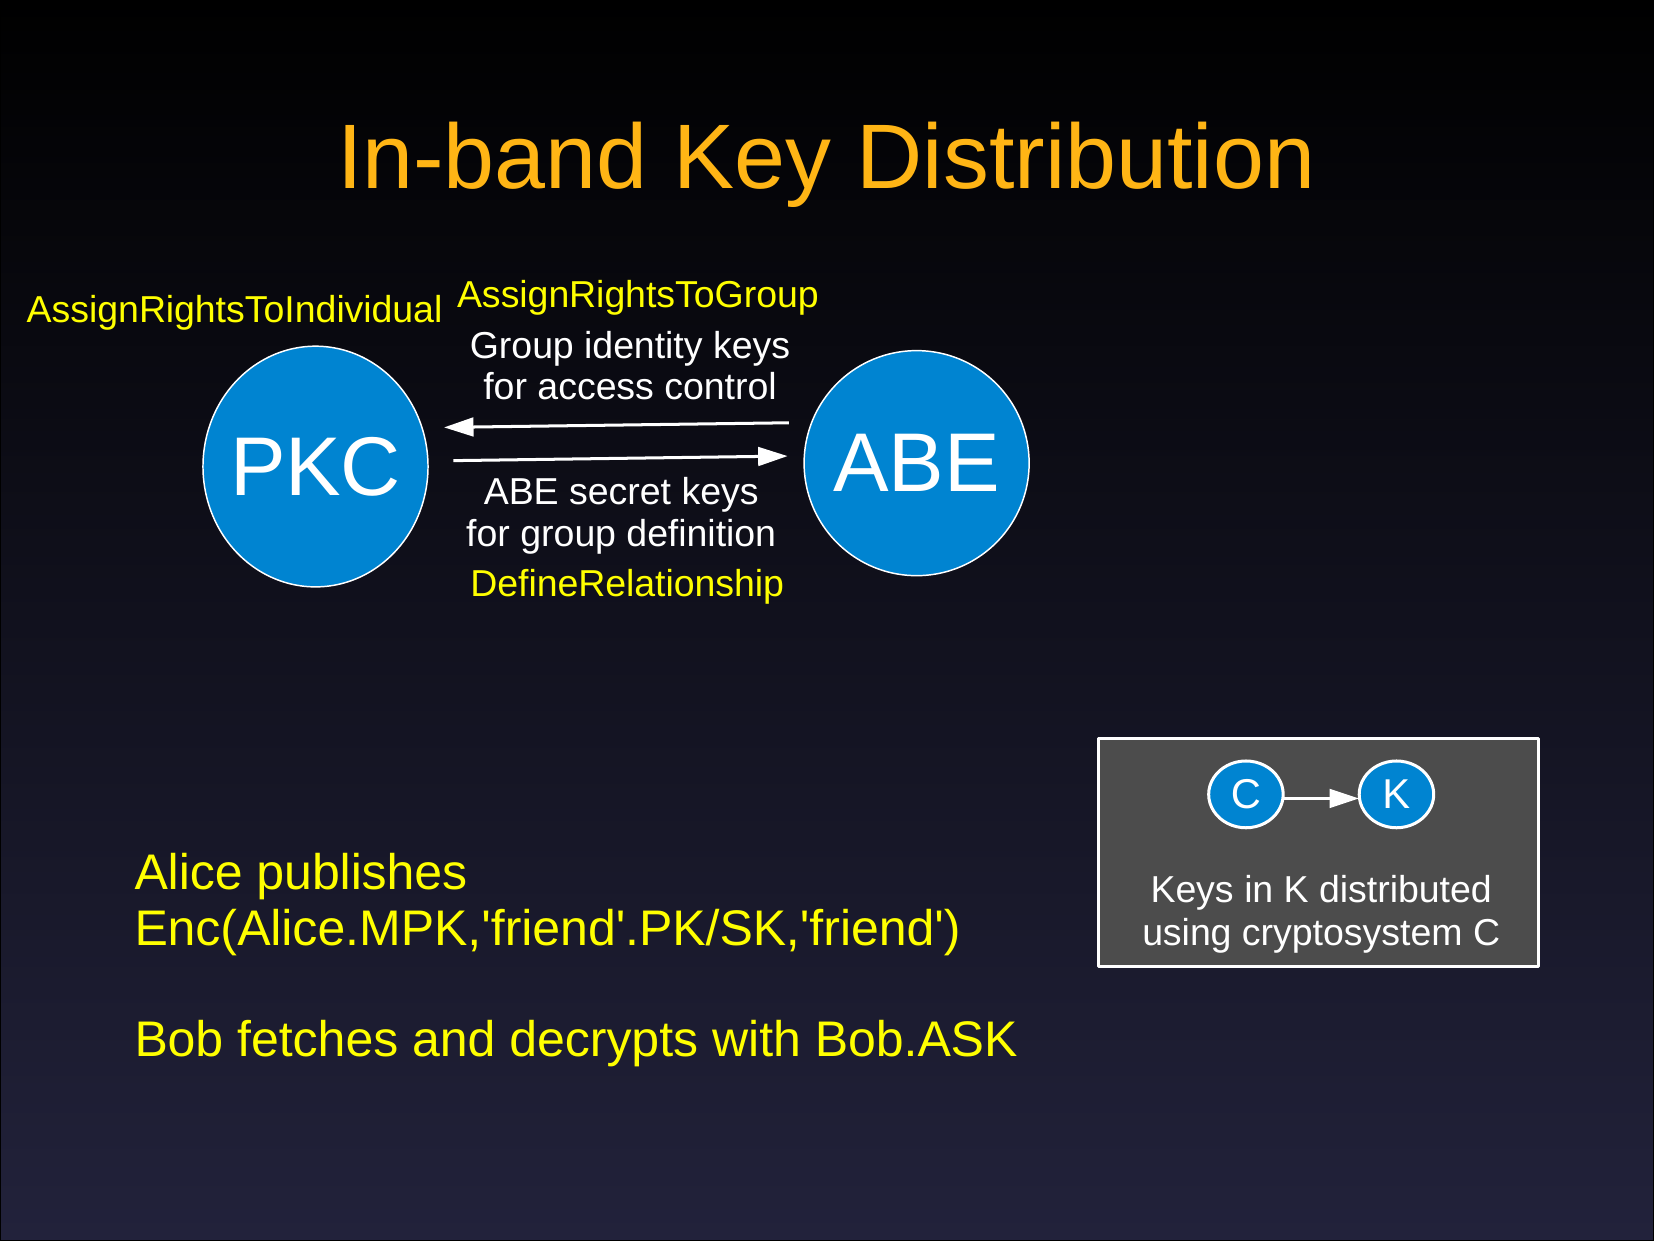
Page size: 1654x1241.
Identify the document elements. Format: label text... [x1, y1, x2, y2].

text_box ABE [804, 350, 1030, 576]
text_box AssignRightsToIndividual [11, 280, 457, 338]
text_box Keys in K distributed using cryptosystem C [1096, 873, 1547, 949]
text_box Group identity keys for access control [455, 323, 806, 416]
text_box PKC [202, 346, 429, 587]
text_box DefineRelationship [455, 554, 799, 612]
text_box AssignRightsToGroup [442, 265, 834, 323]
text_box ABE secret keys for group definition [451, 463, 791, 563]
text_box K [1359, 760, 1434, 828]
text_box C [1208, 760, 1284, 828]
title In-band Key Distribution [82, 53, 1571, 261]
text_box Alice publishes Enc(Alice.MPK,'friend'.PK/SK,'friend') Bob fetches and decrypts with Bob.ASK [119, 836, 1034, 1075]
text_box [1098, 949, 1539, 967]
text_box [1098, 738, 1539, 873]
